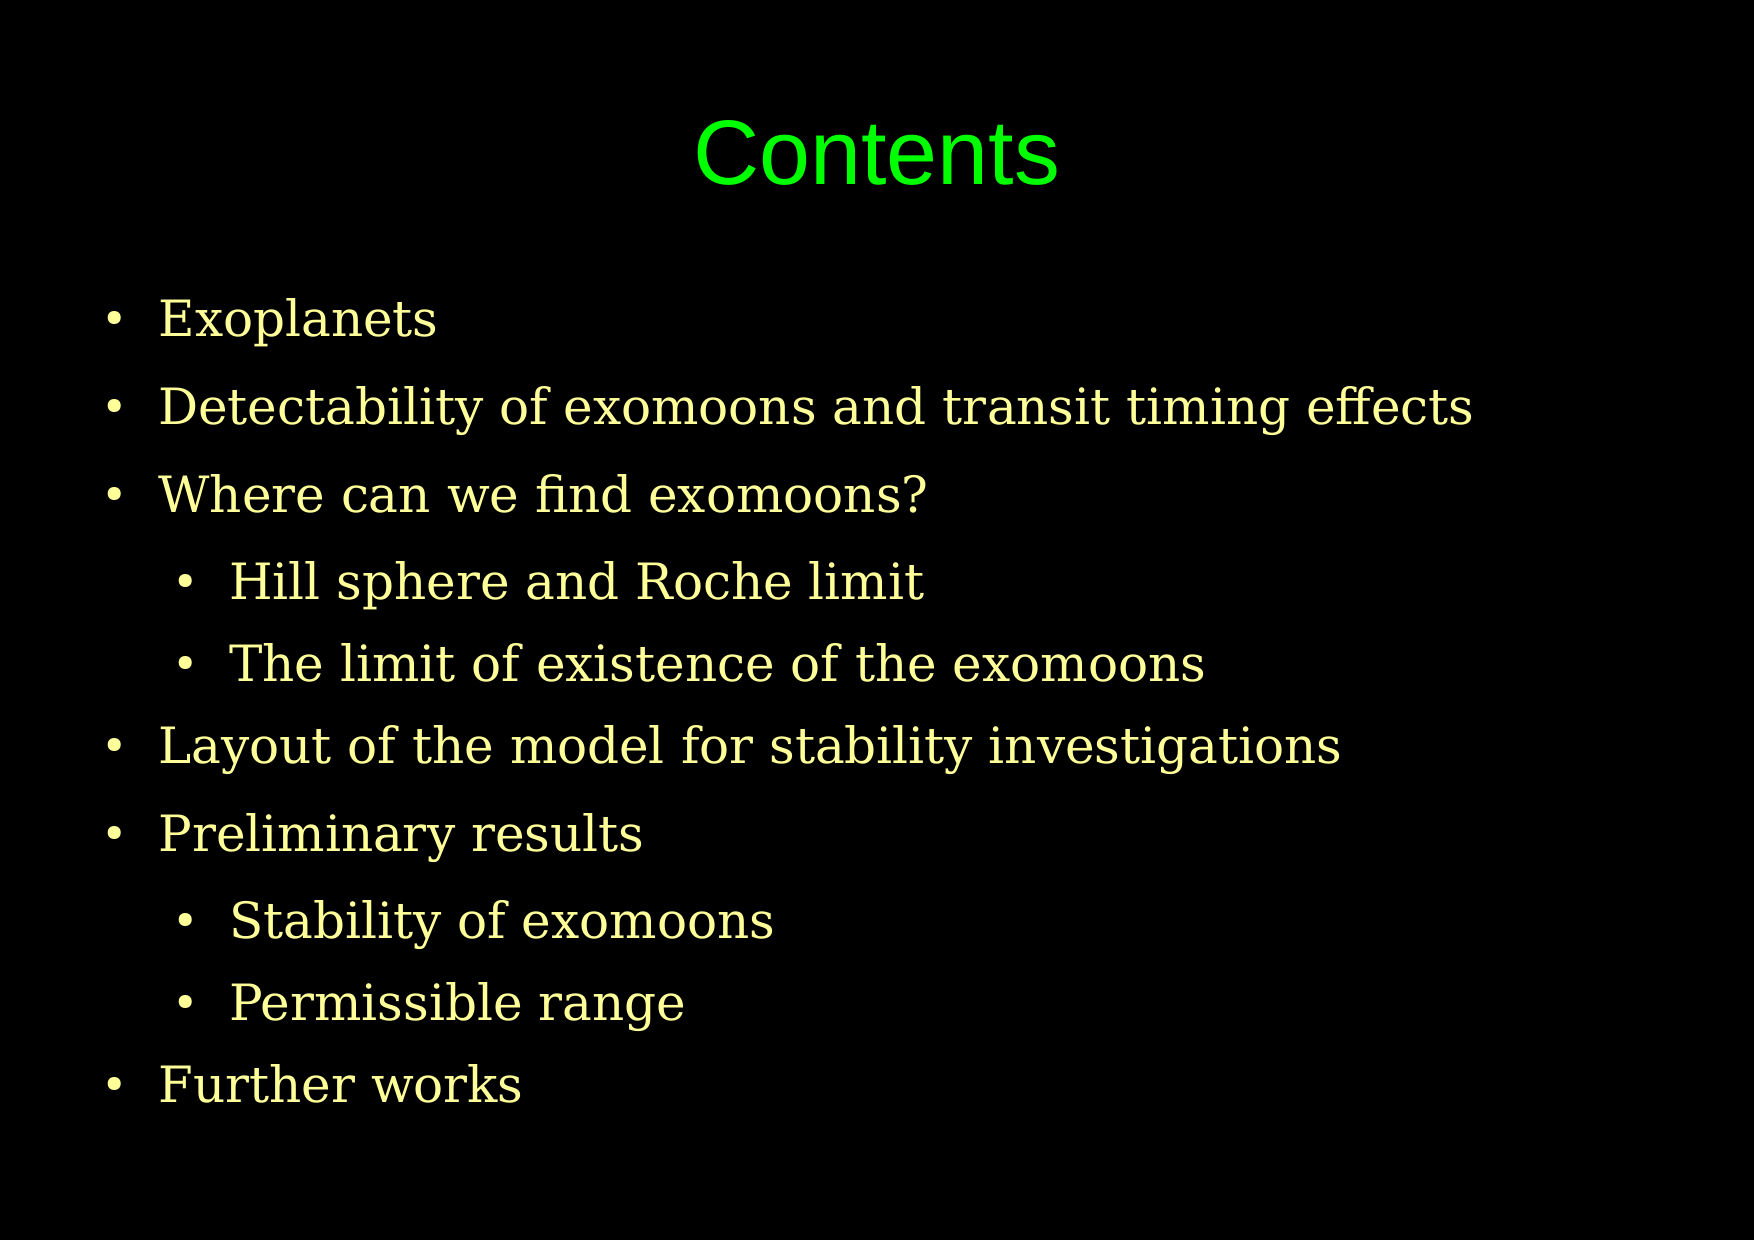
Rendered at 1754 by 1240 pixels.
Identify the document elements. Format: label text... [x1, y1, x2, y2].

list Exoplanets Detectability of exomoons and transit timing effects Where can we find exomoons? Hill sphere and Roche limit The limit of existence of the exomoons Layout of the model for stability investigations Preliminary results Stability of exomoons Permissible range Further works [87, 290, 1667, 1115]
title Contents [87, 49, 1667, 257]
